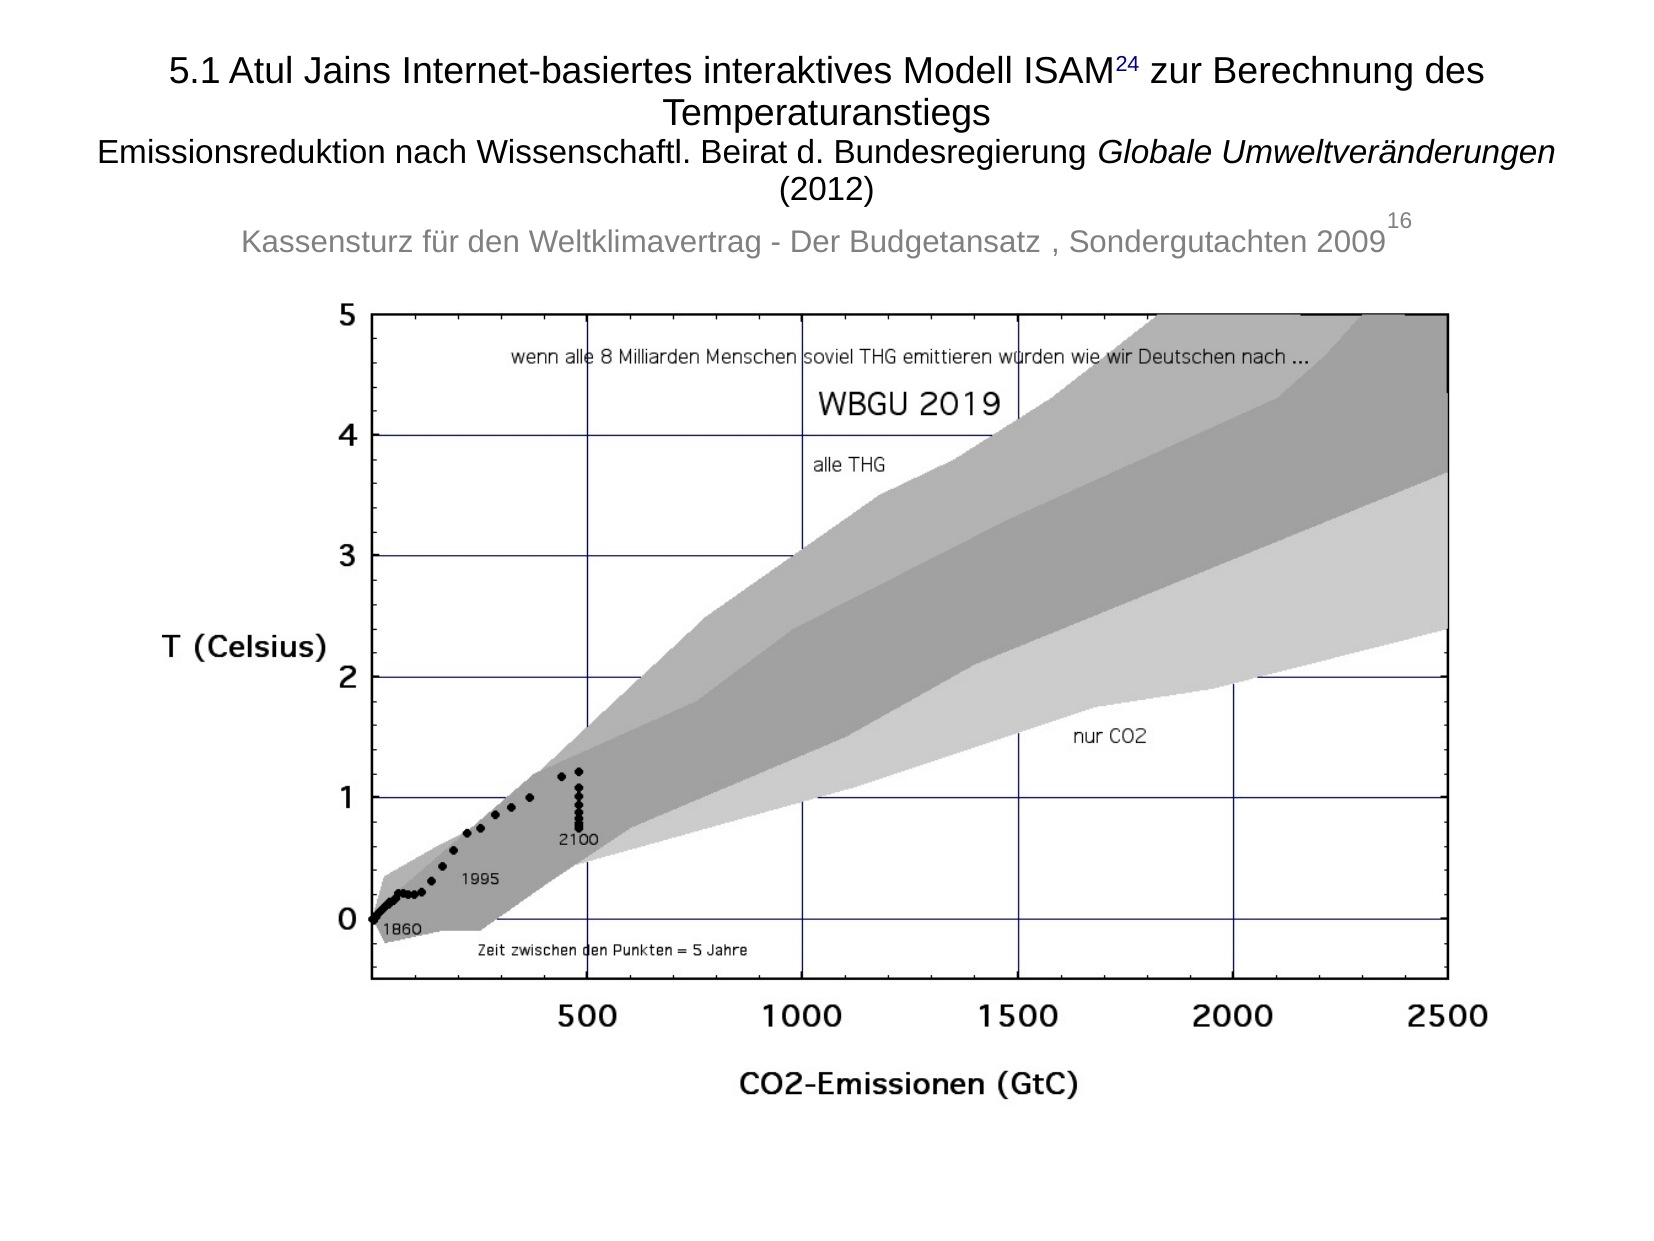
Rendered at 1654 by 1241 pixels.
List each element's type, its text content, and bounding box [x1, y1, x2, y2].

title 5.1 Atul Jains Internet-basiertes interaktives Modell ISAM24 zur Berechnung des Temperaturanstiegs Emissionsreduktion nach Wissenschaftl. Beirat d. Bundesregierung Globale Umweltveränderungen (2012) Kassensturz für den Weltklimavertrag - Der Budgetansatz , Sondergutachten 200916 [82, 49, 1571, 261]
picture [162, 290, 1491, 1109]
